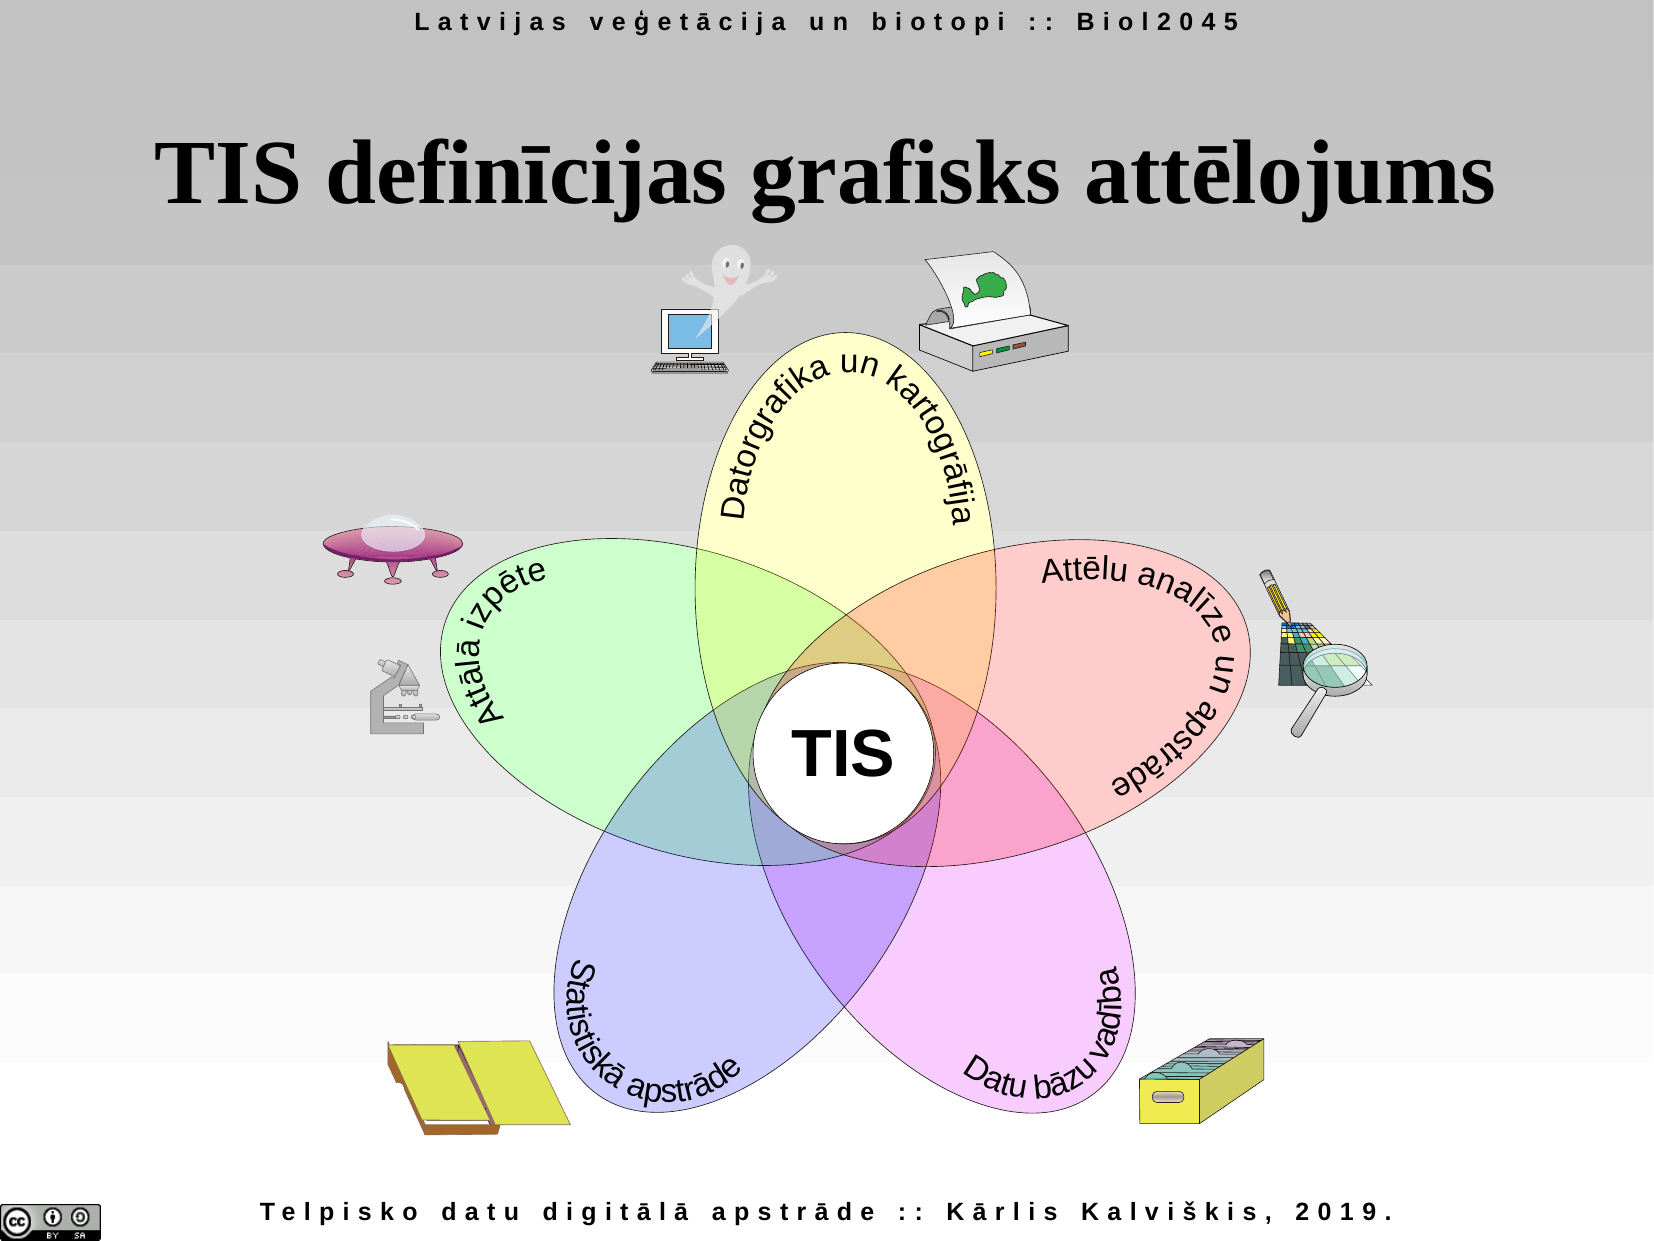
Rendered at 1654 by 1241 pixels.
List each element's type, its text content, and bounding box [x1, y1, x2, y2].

picture [0, 0, 1654, 1241]
text_box [919, 296, 1069, 372]
text_box [411, 713, 440, 721]
title TIS definīcijas grafisks attēlojums [29, 49, 1625, 296]
text_box [1259, 569, 1373, 738]
text_box [387, 1040, 571, 1135]
text_box [1139, 1038, 1264, 1124]
text_box [322, 514, 463, 585]
text_box [440, 332, 1251, 1114]
text_box TIS [776, 708, 911, 799]
text_box [370, 659, 424, 734]
text_box [651, 362, 729, 373]
text_box [661, 296, 740, 361]
